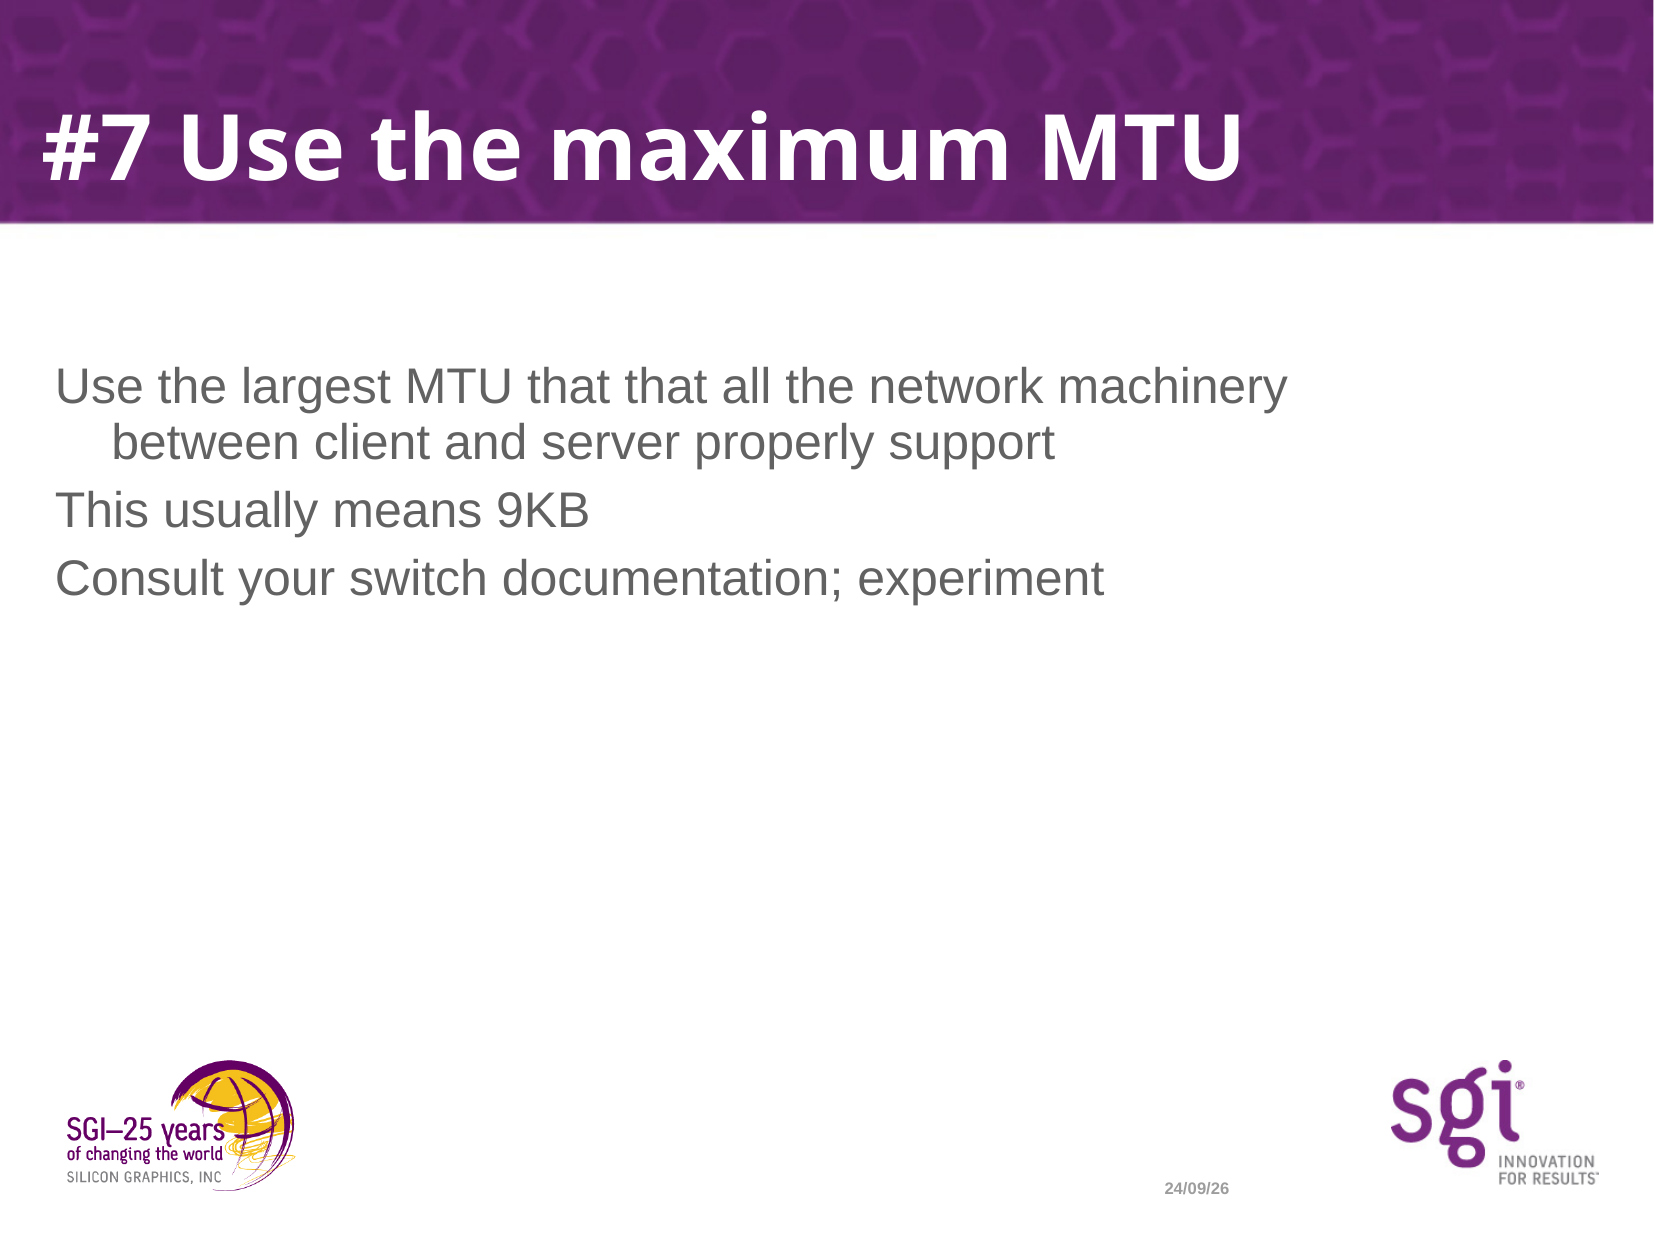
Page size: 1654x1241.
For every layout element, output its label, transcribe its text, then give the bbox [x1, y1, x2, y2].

picture [0, 0, 1654, 1194]
title #7 Use the maximum MTU [41, 48, 1447, 241]
list Use the largest MTU that that all the network machinery between client and server properly support This usually means 9KB Consult your switch documentation; experiment [55, 358, 1461, 937]
